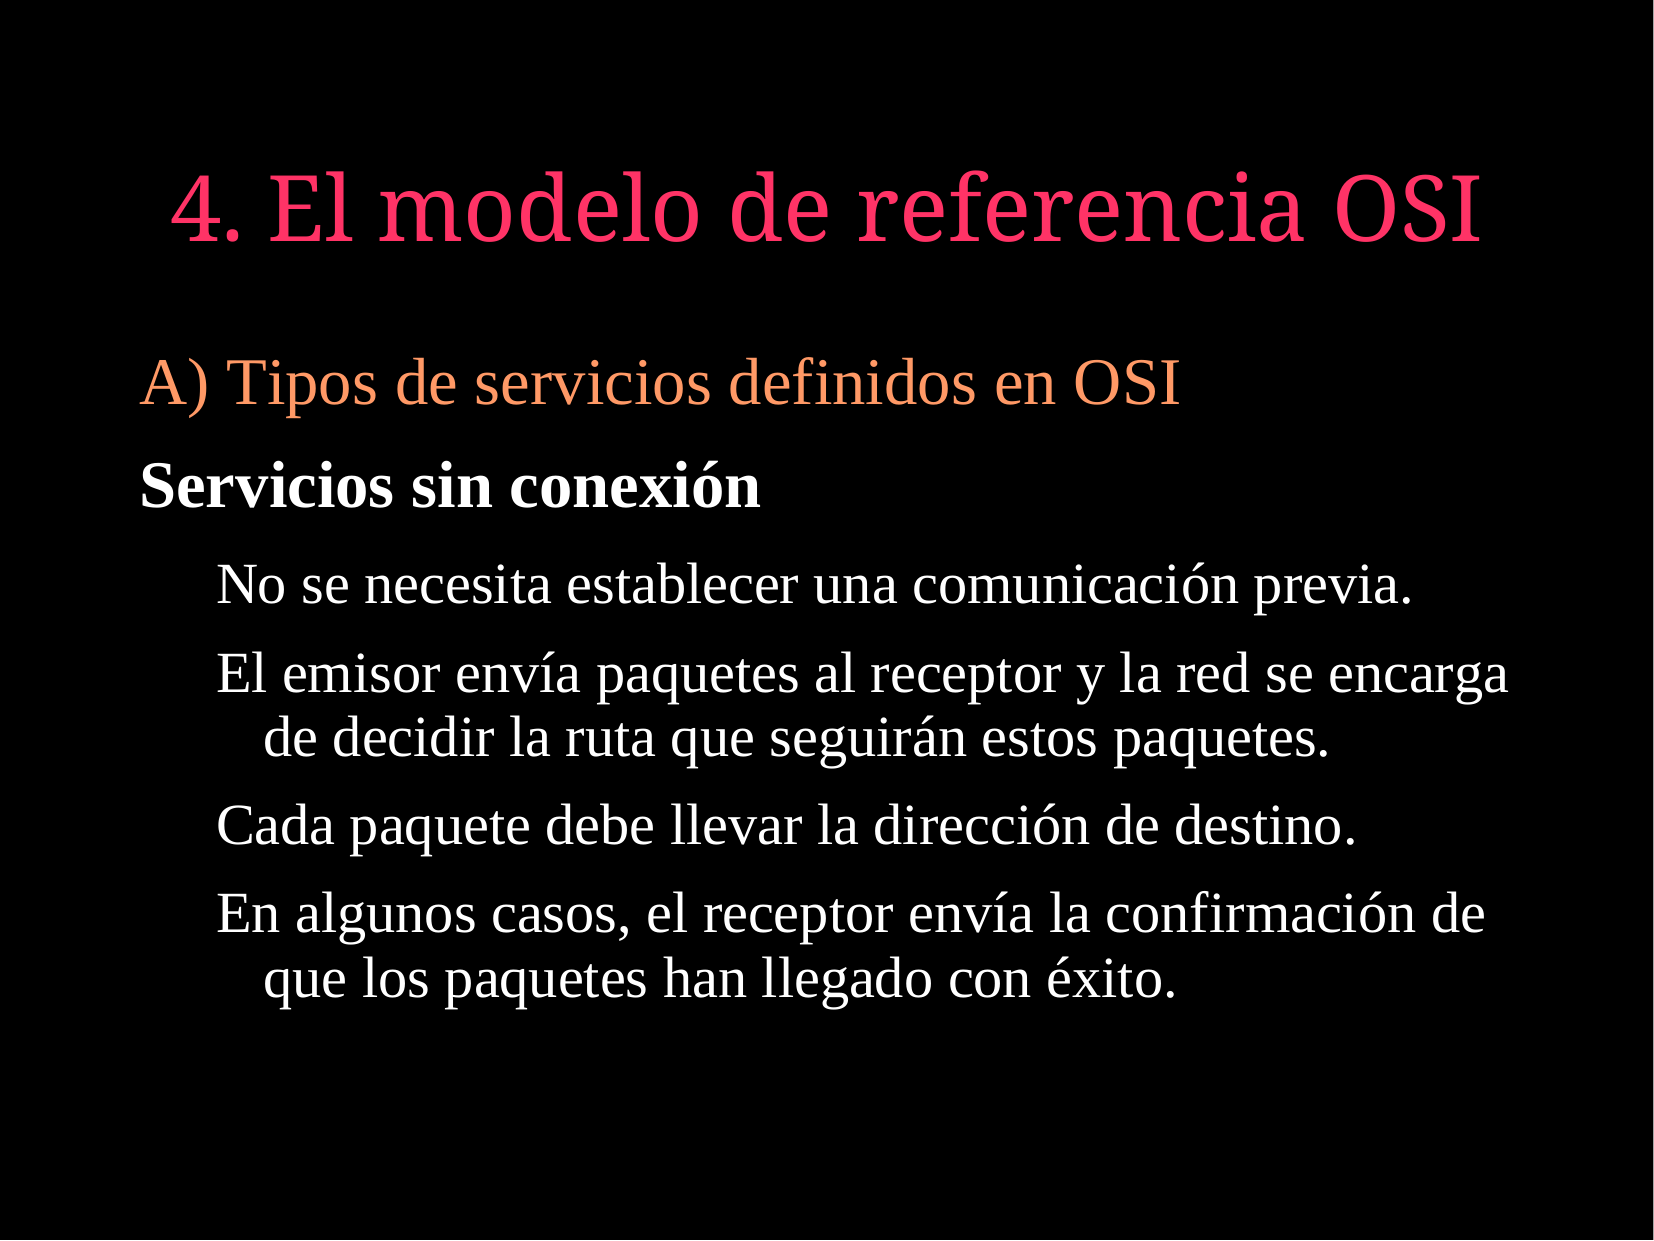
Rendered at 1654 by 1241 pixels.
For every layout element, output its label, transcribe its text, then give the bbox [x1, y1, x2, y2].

list A) Tipos de servicios definidos en OSI Servicios sin conexión No se necesita establecer una comunicación previa. El emisor envía paquetes al receptor y la red se encarga de decidir la ruta que seguirán estos paquetes. Cada paquete debe llevar la dirección de destino. En algunos casos, el receptor envía la confirmación de que los paquetes han llegado con éxito. [121, 344, 1534, 1127]
title 4. El modelo de referencia OSI [121, 102, 1534, 311]
